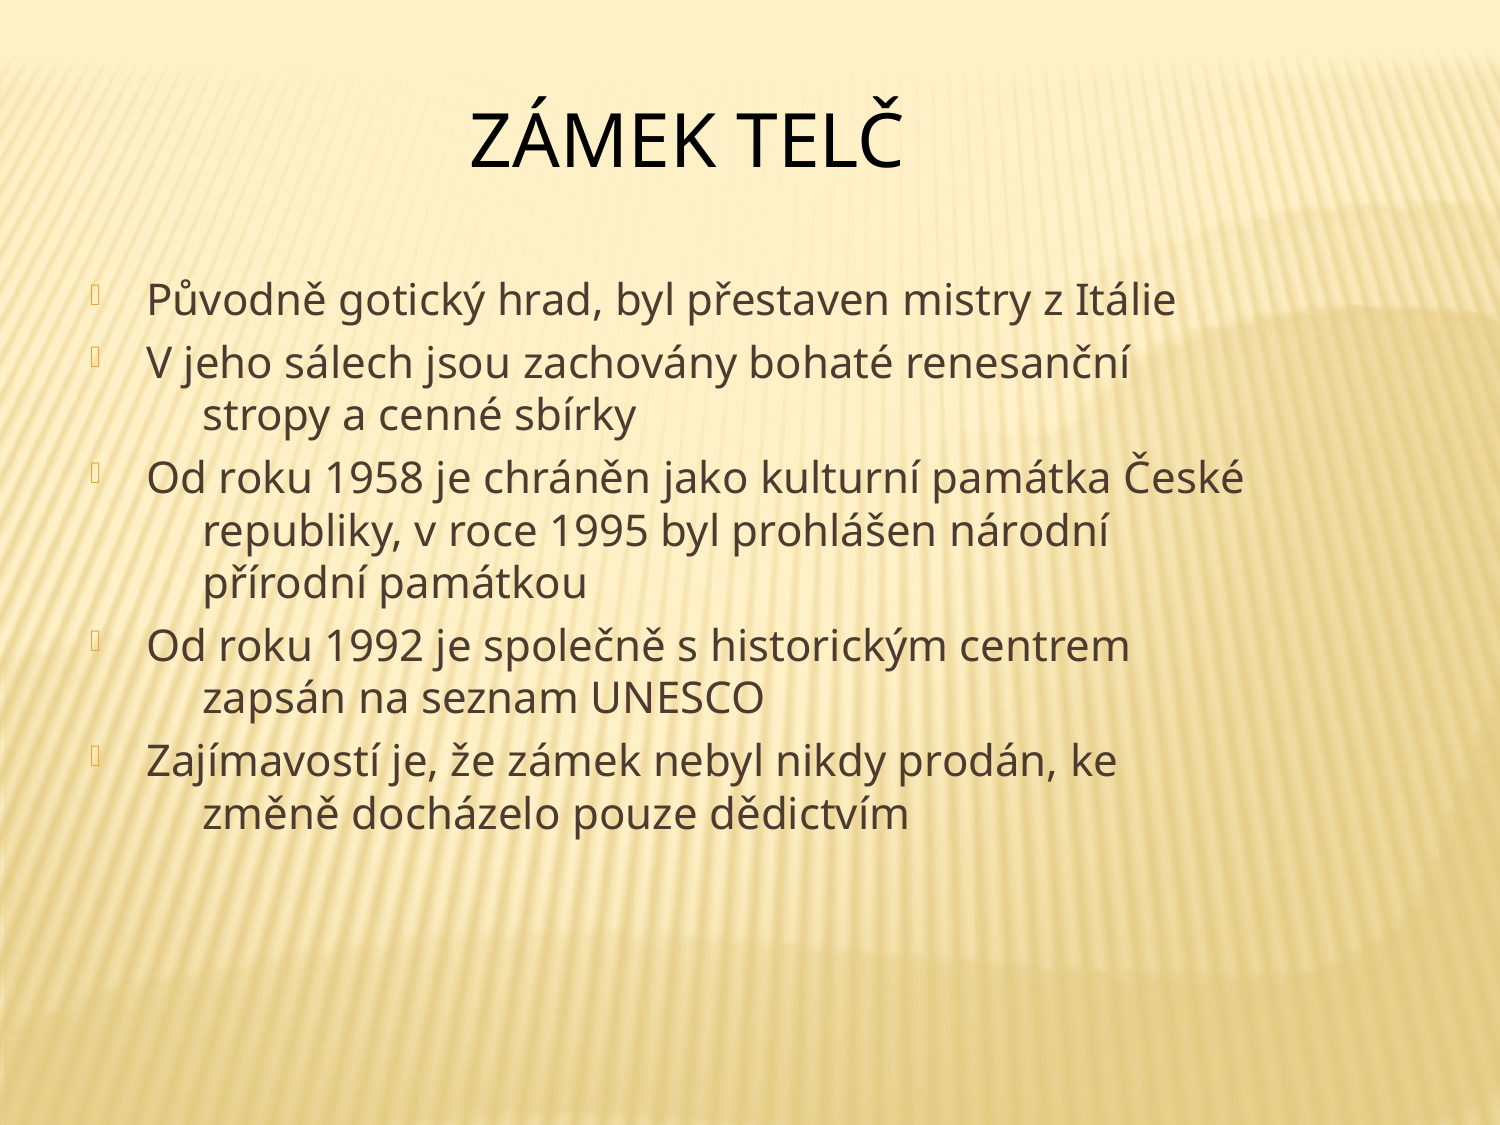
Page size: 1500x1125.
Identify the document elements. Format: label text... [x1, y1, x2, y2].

list Původně gotický hrad, byl přestaven mistry z Itálie V jeho sálech jsou zachovány bohaté renesanční stropy a cenné sbírky Od roku 1958 je chráněn jako kulturní památka České republiky, v roce 1995 byl prohlášen národní přírodní památkou Od roku 1992 je společně s historickým centrem zapsán na seznam UNESCO Zajímavostí je, že zámek nebyl nikdy prodán, ke změně docházelo pouze dědictvím [75, 264, 1263, 891]
title Zámek telč [93, 70, 1282, 205]
